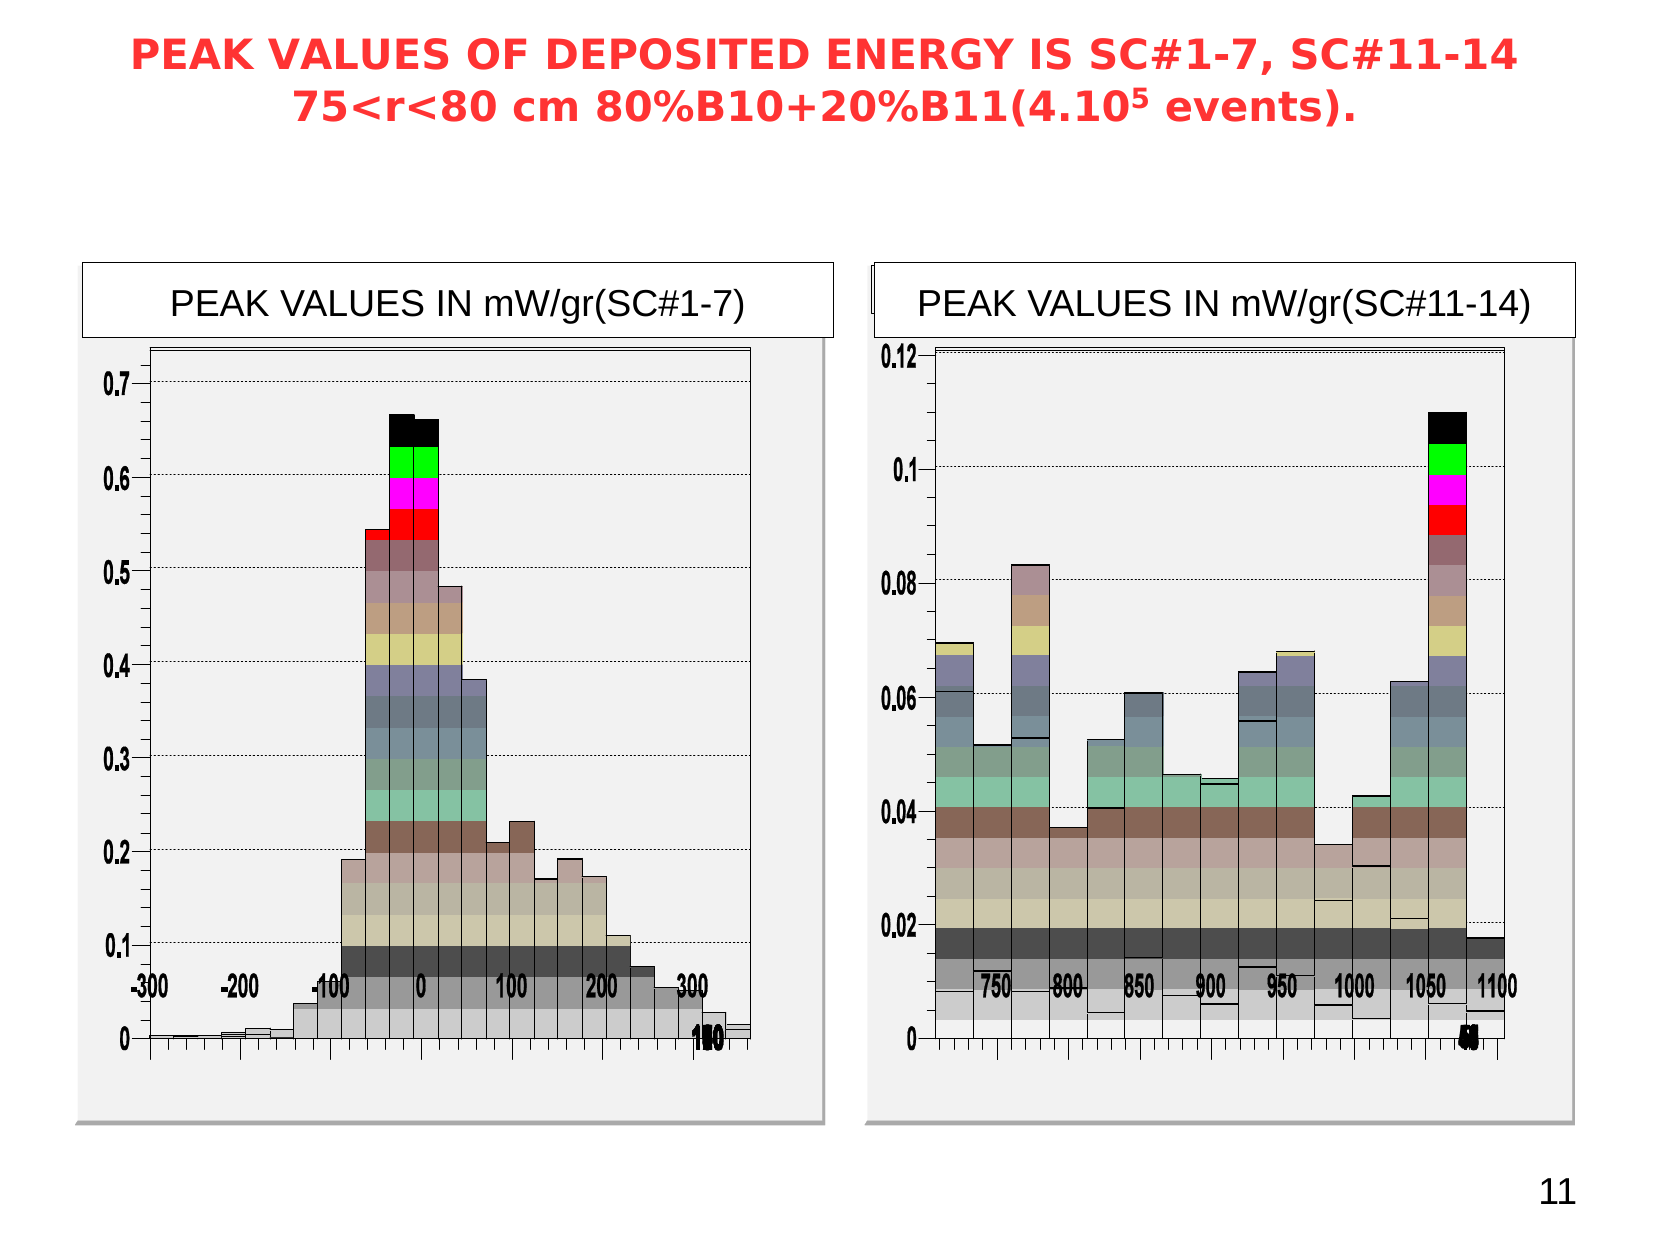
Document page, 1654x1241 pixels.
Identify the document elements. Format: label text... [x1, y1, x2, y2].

picture [75, 262, 826, 1126]
text_box 11 [1523, 1157, 1631, 1220]
title PEAK VALUES OF DEPOSITED ENERGY IS SC#1-7, SC#11-14 75<r<80 cm 80%B10+20%B11(4.105 events). [82, 0, 1567, 156]
picture [864, 262, 1576, 1126]
text_box PEAK VALUES IN mW/gr(SC#11-14) [874, 262, 1576, 338]
text_box PEAK VALUES IN mW/gr(SC#1-7) [82, 262, 834, 338]
